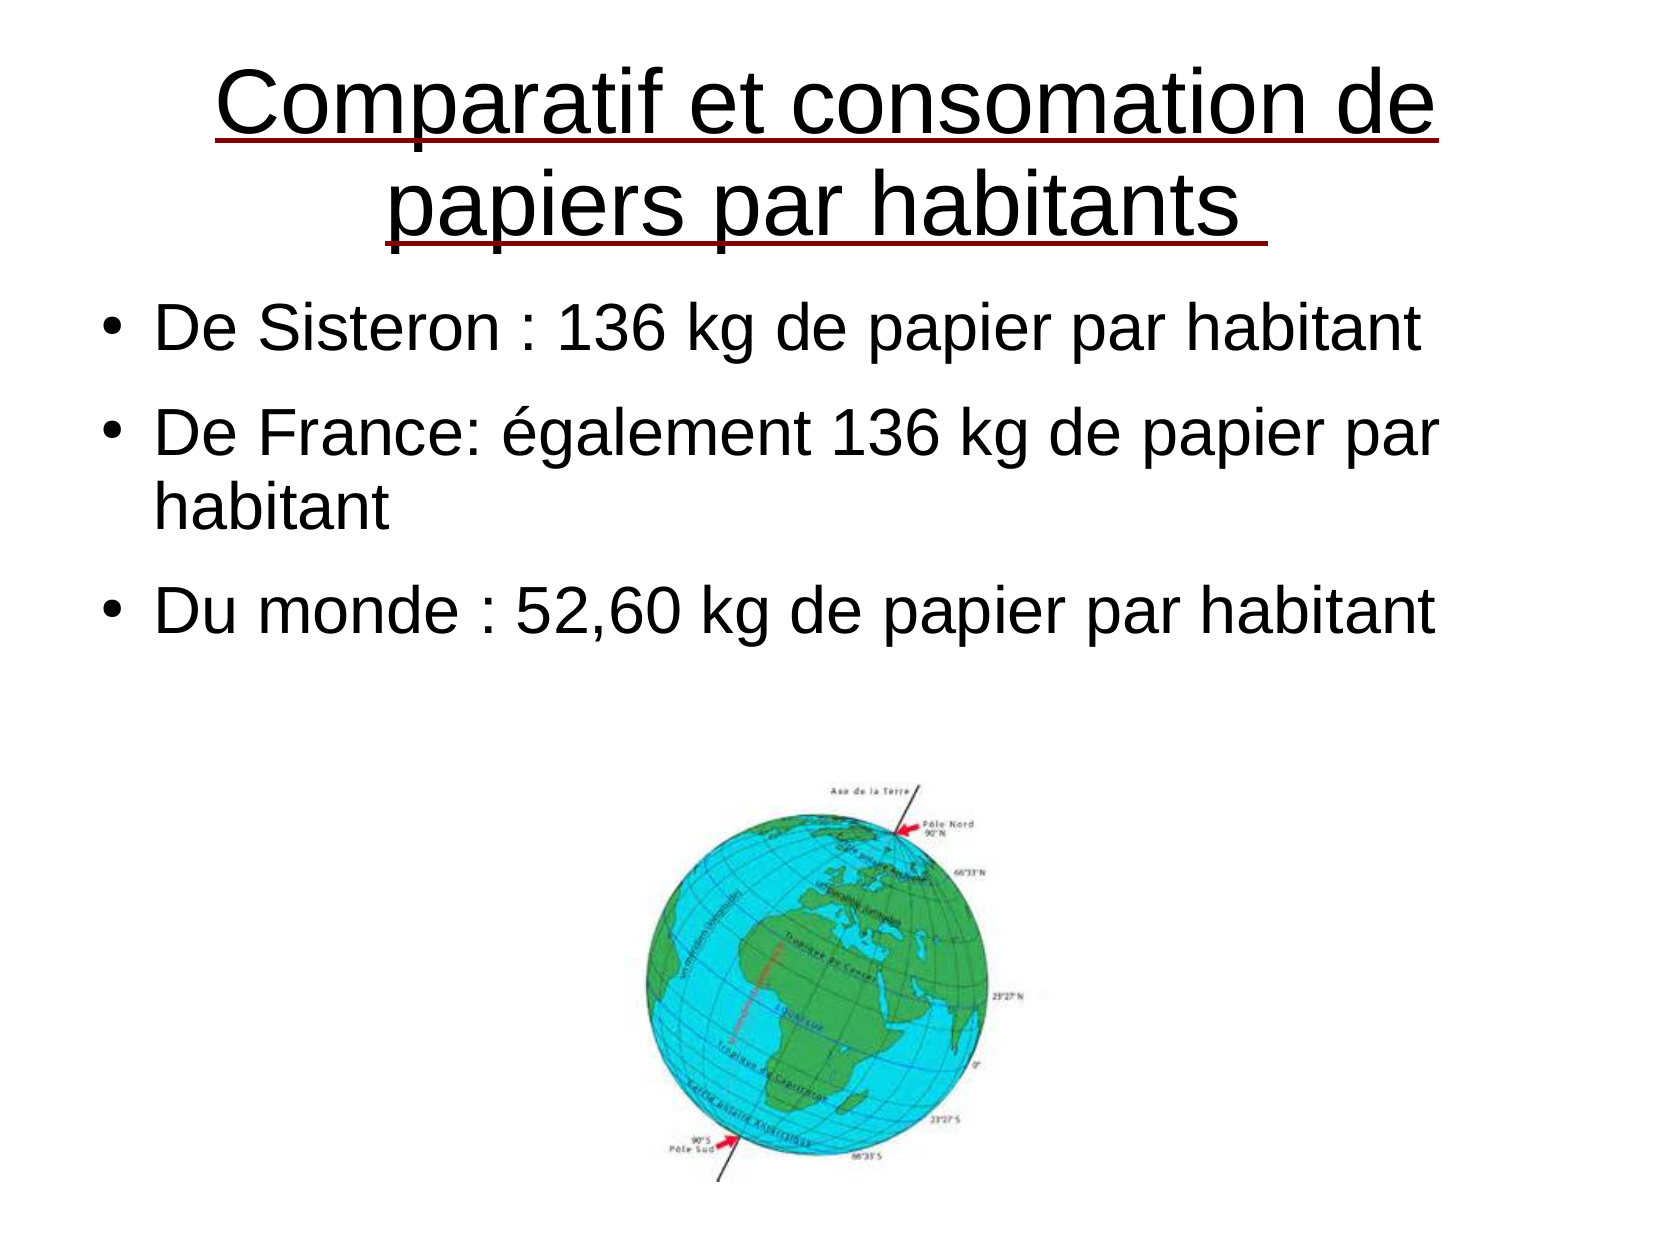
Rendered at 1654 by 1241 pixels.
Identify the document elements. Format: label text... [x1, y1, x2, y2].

picture [623, 782, 1093, 1182]
list De Sisteron : 136 kg de papier par habitant De France: également 136 kg de papier par habitant Du monde : 52,60 kg de papier par habitant [82, 290, 1571, 1010]
title Comparatif et consomation de papiers par habitants [82, 49, 1571, 257]
